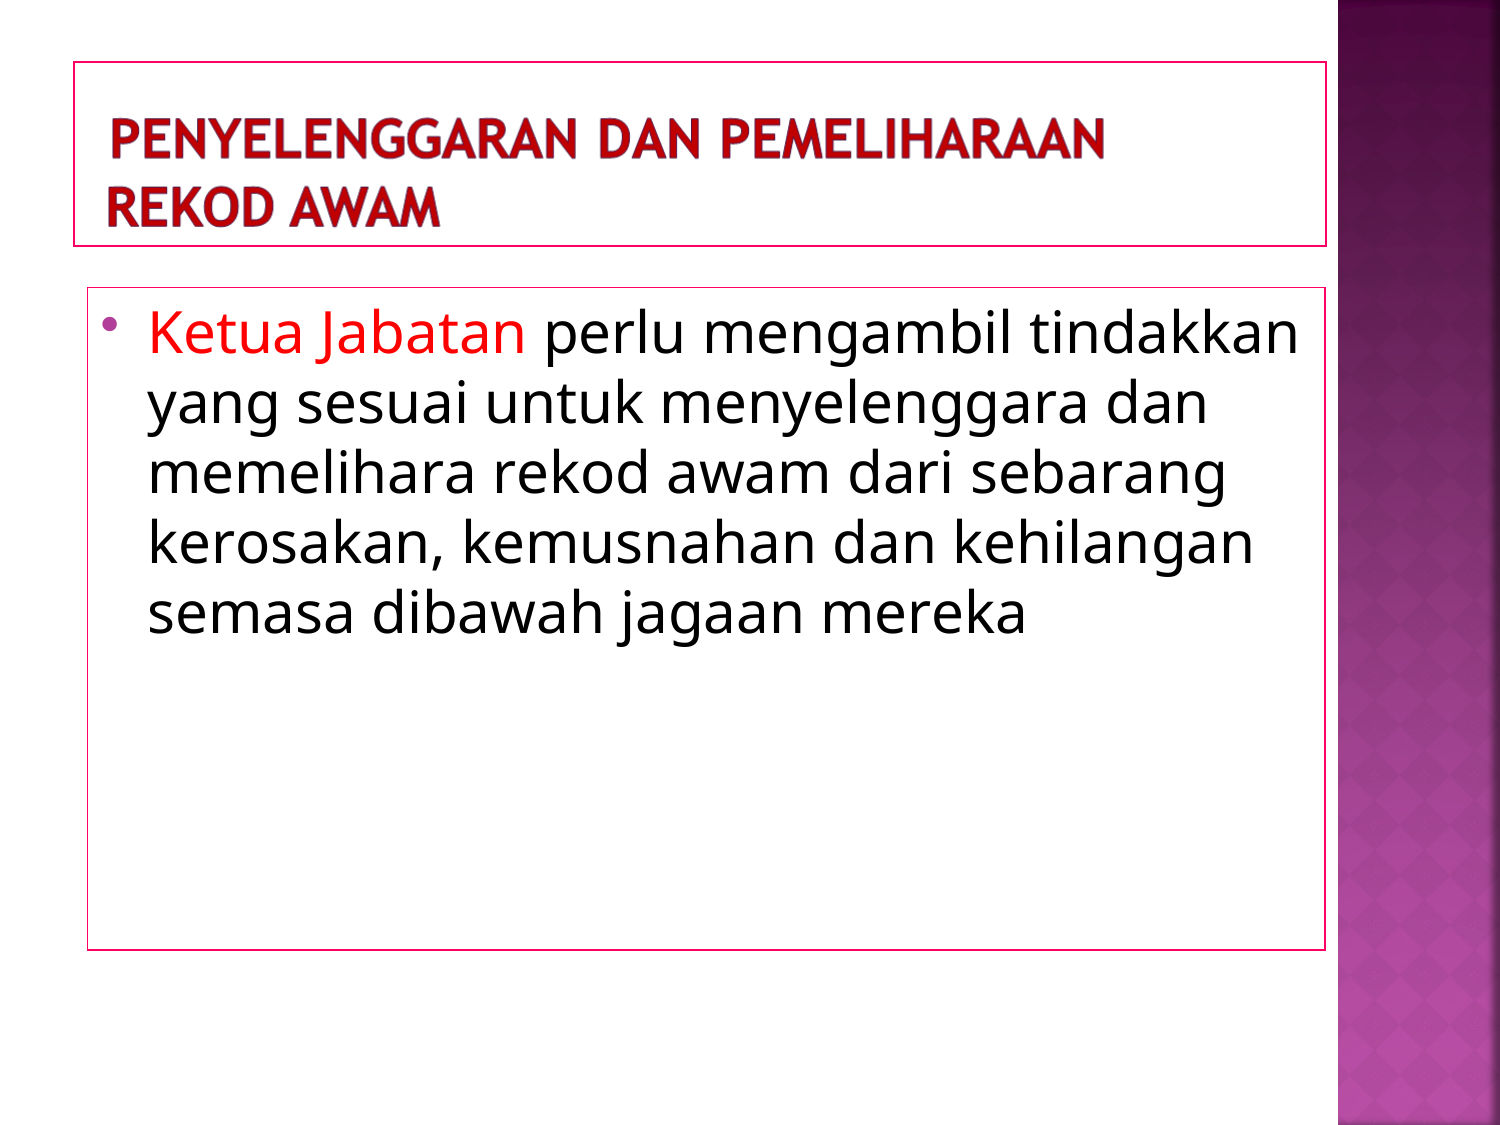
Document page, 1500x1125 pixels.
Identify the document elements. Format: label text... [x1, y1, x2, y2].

list Ketua Jabatan perlu mengambil tindakkan yang sesuai untuk menyelenggara dan memelihara rekod awam dari sebarang kerosakan, kemusnahan dan kehilangan semasa dibawah jagaan mereka [87, 287, 1325, 950]
picture [1338, 0, 1500, 1125]
picture [73, 61, 1327, 247]
